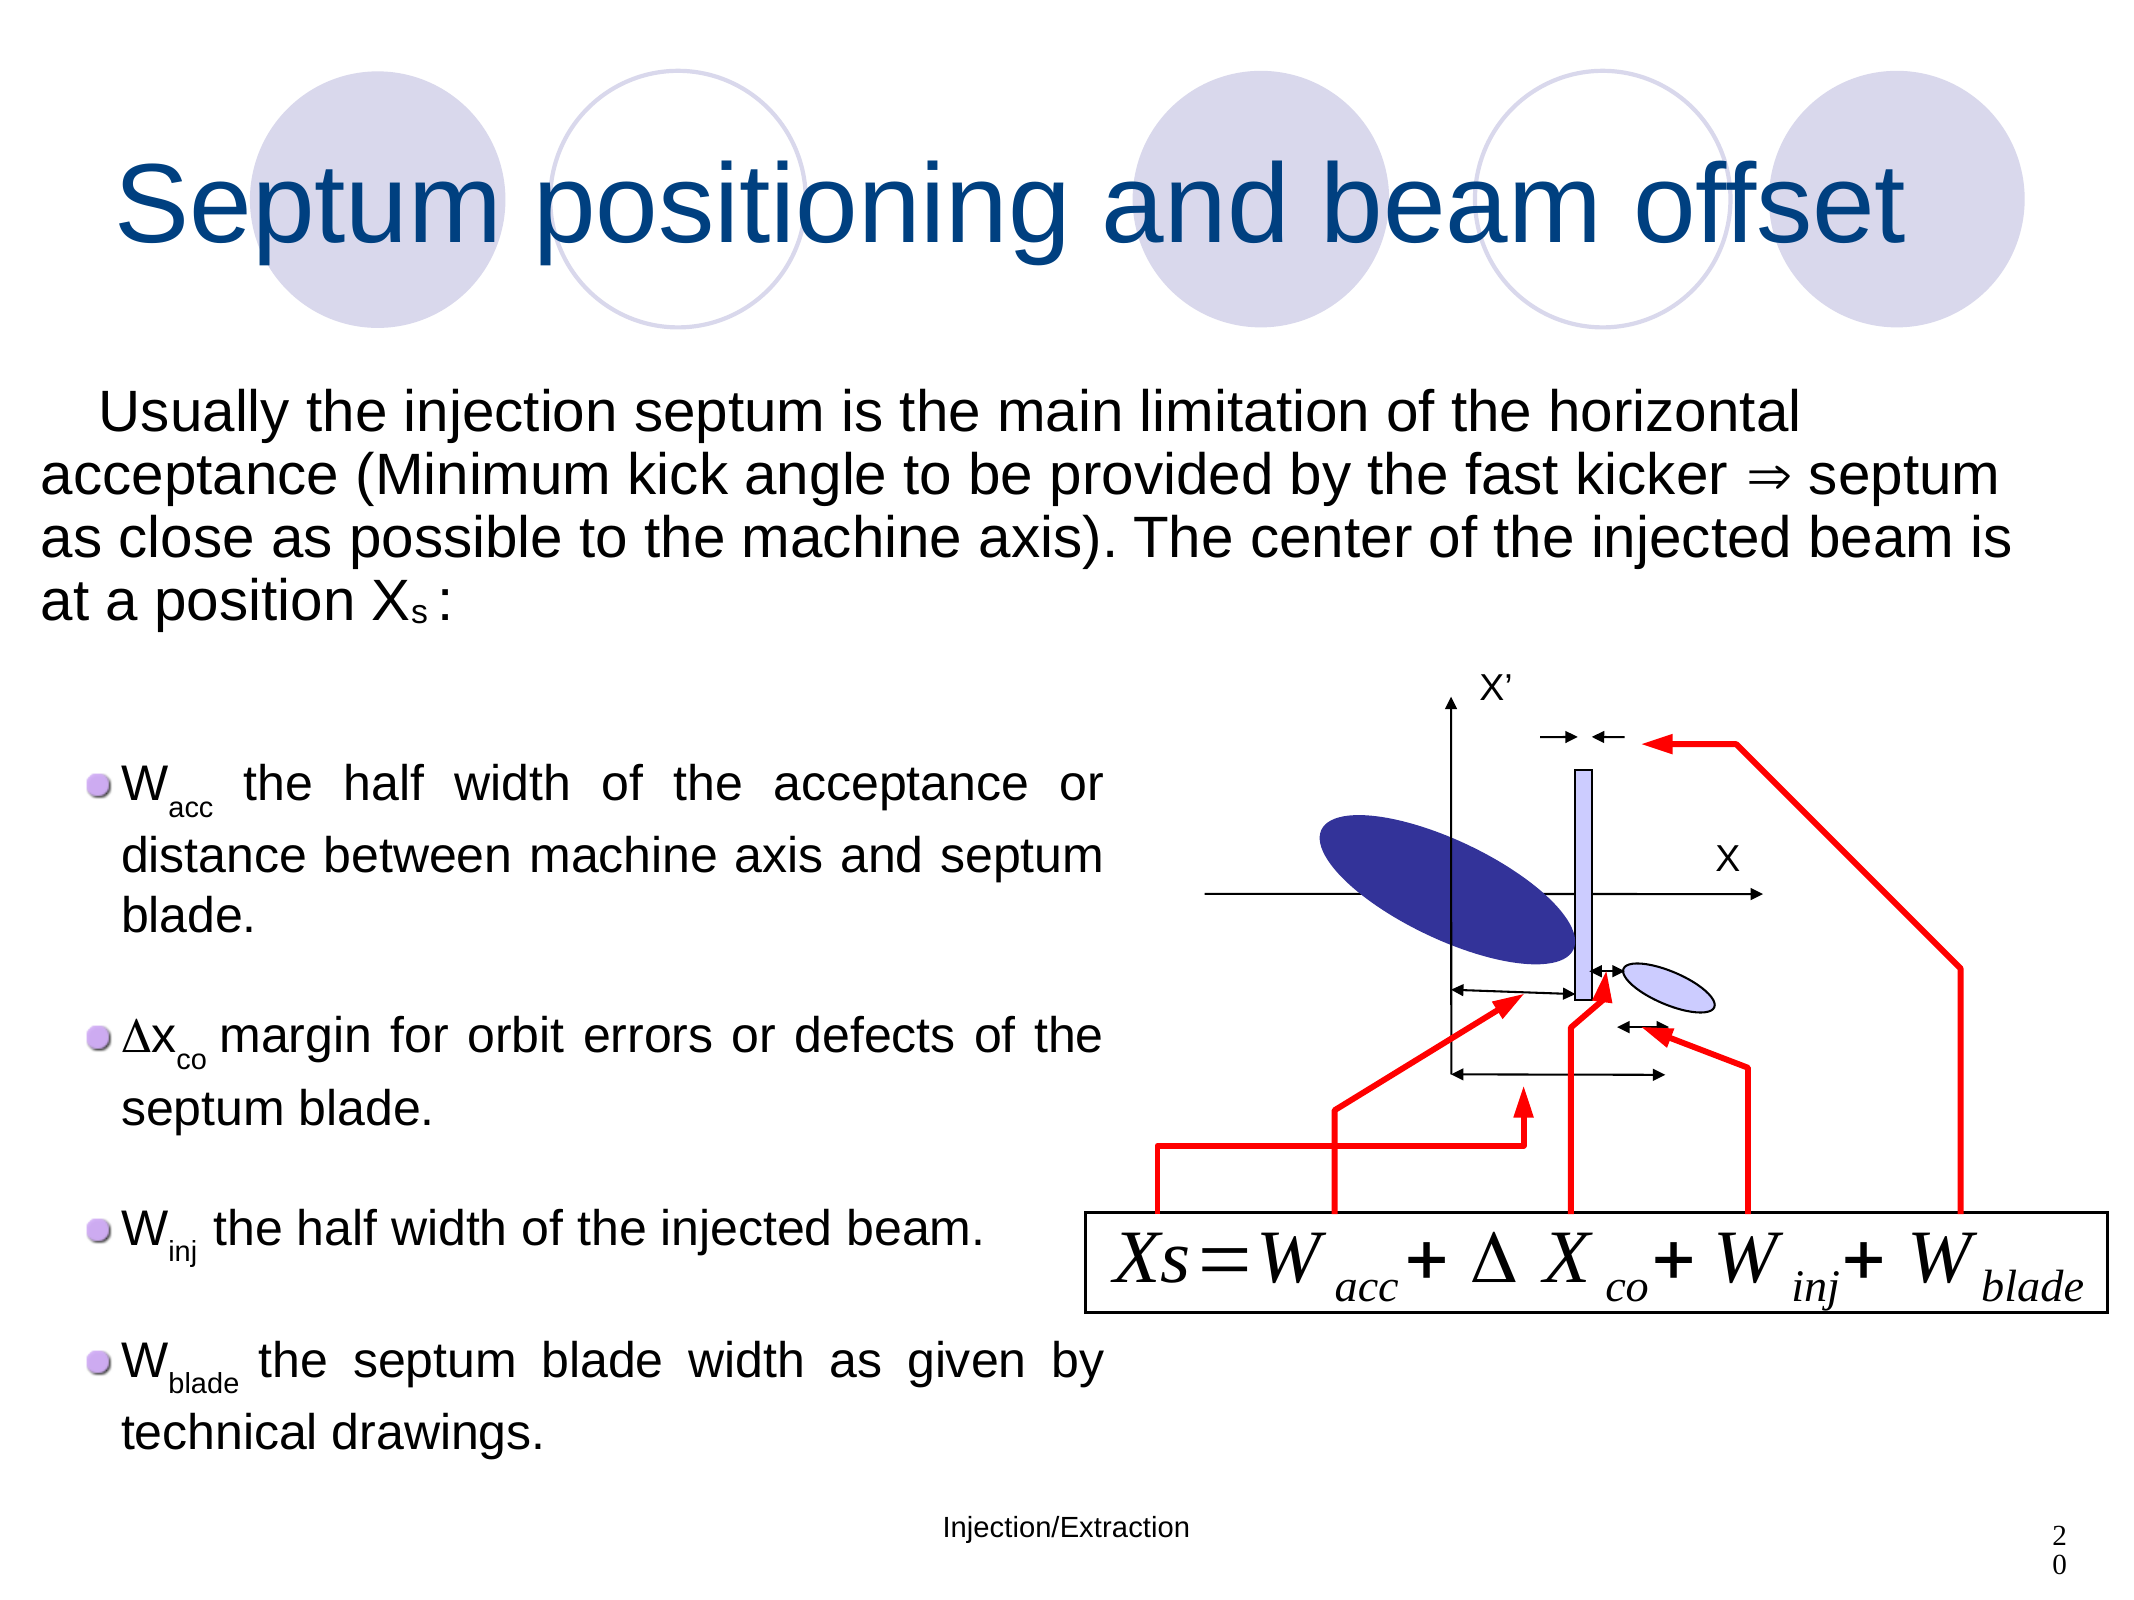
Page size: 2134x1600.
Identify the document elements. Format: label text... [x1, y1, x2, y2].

chart [1145, 1214, 2107, 1312]
text_box [1453, 769, 1592, 1000]
text_box X’ [1464, 655, 1528, 716]
text_box Wacc the half width of the acceptance or distance between machine axis and septum blade. Dxco margin for orbit errors or defects of the septum blade. Winj the half width of the injected beam. Wblade the septum blade width as given by technical drawings. [70, 673, 1145, 1468]
text_box [1623, 963, 1715, 1013]
text_box [1319, 815, 1450, 945]
title Septum positioning and beam offset [106, 21, 2028, 372]
list Usually the injection septum is the main limitation of the horizontal acceptance (Minimum kick angle to be provided by the fast kicker  septum as close as possible to the machine axis). The center of the injected beam is at a position Xs : [24, 372, 2100, 650]
text_box X [1700, 826, 1756, 888]
